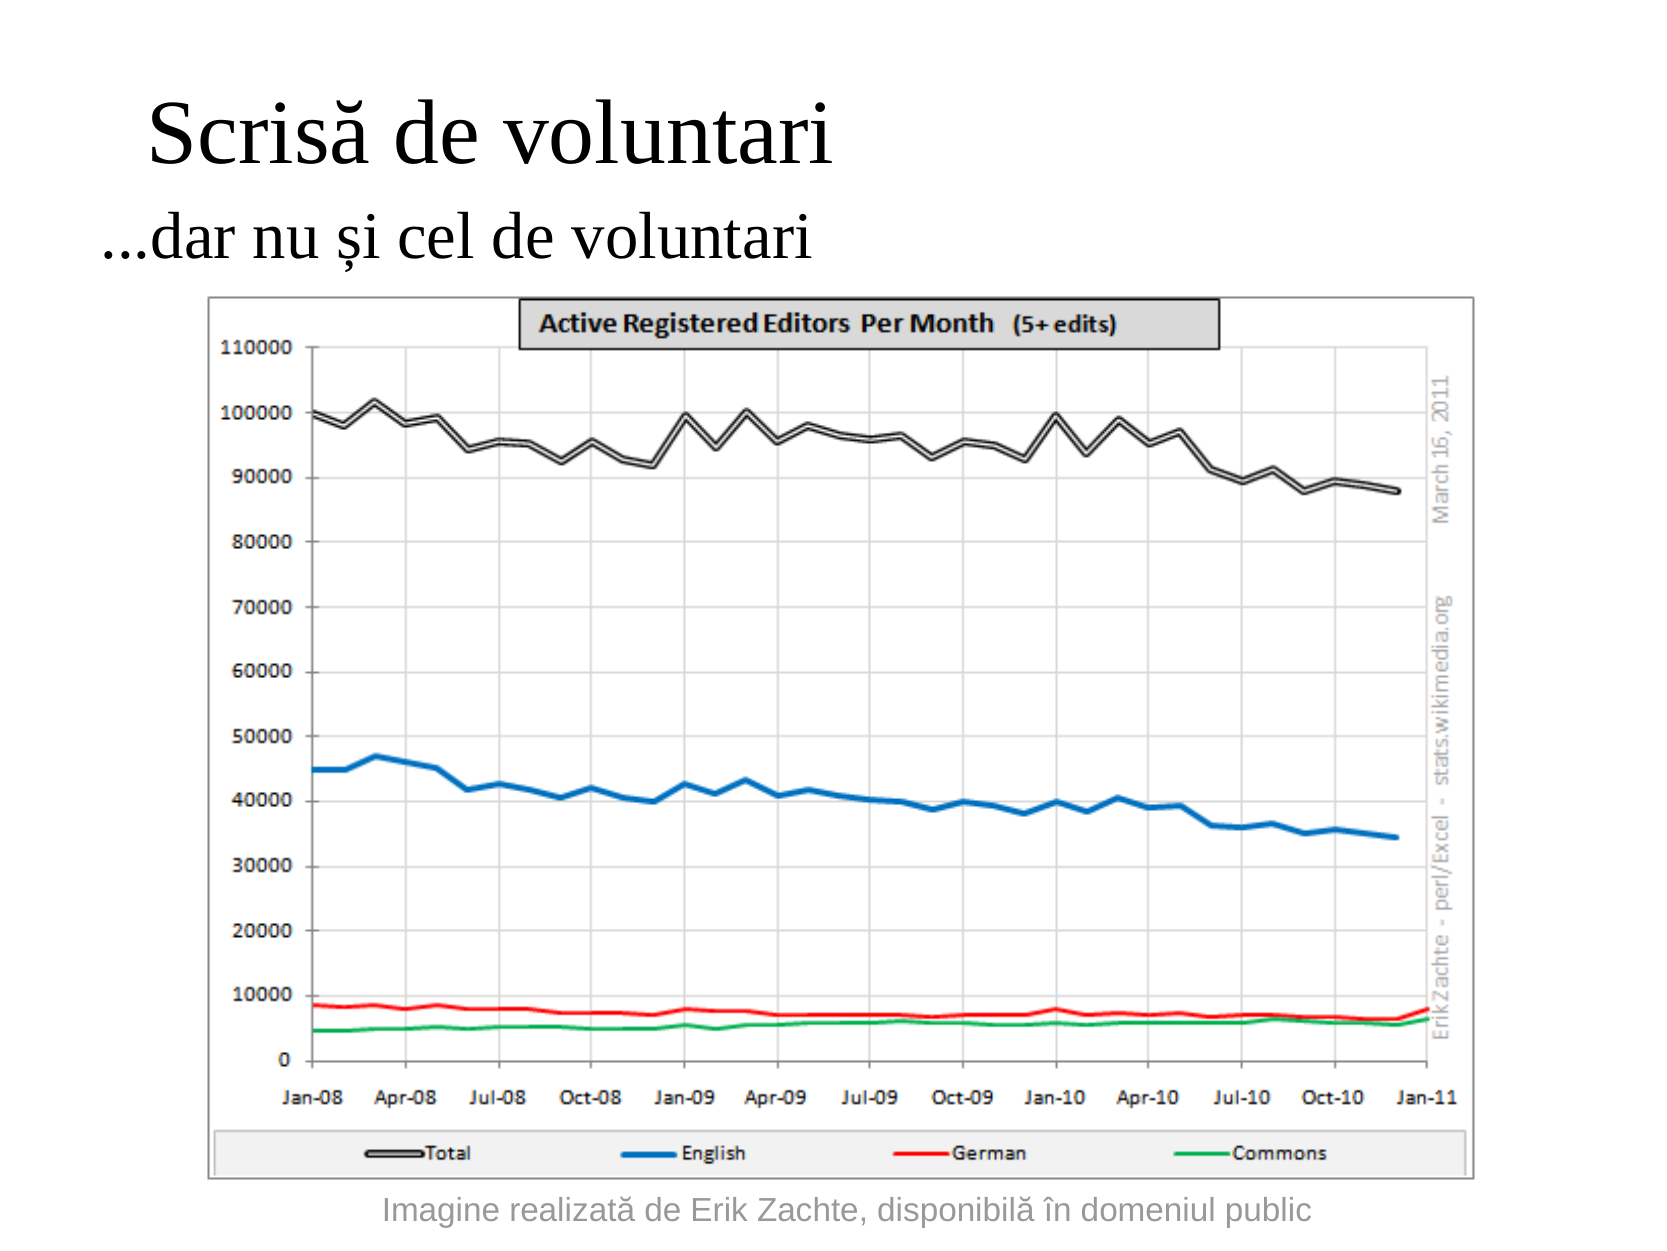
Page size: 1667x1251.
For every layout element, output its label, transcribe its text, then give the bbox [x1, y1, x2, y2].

text_box Imagine realizată de Erik Zachte, disponibilă în domeniul public [367, 1181, 1329, 1236]
list ...dar nu și cel de voluntari [29, 183, 1447, 296]
picture [206, 295, 1477, 1182]
title Scrisă de voluntari [131, 22, 1549, 231]
